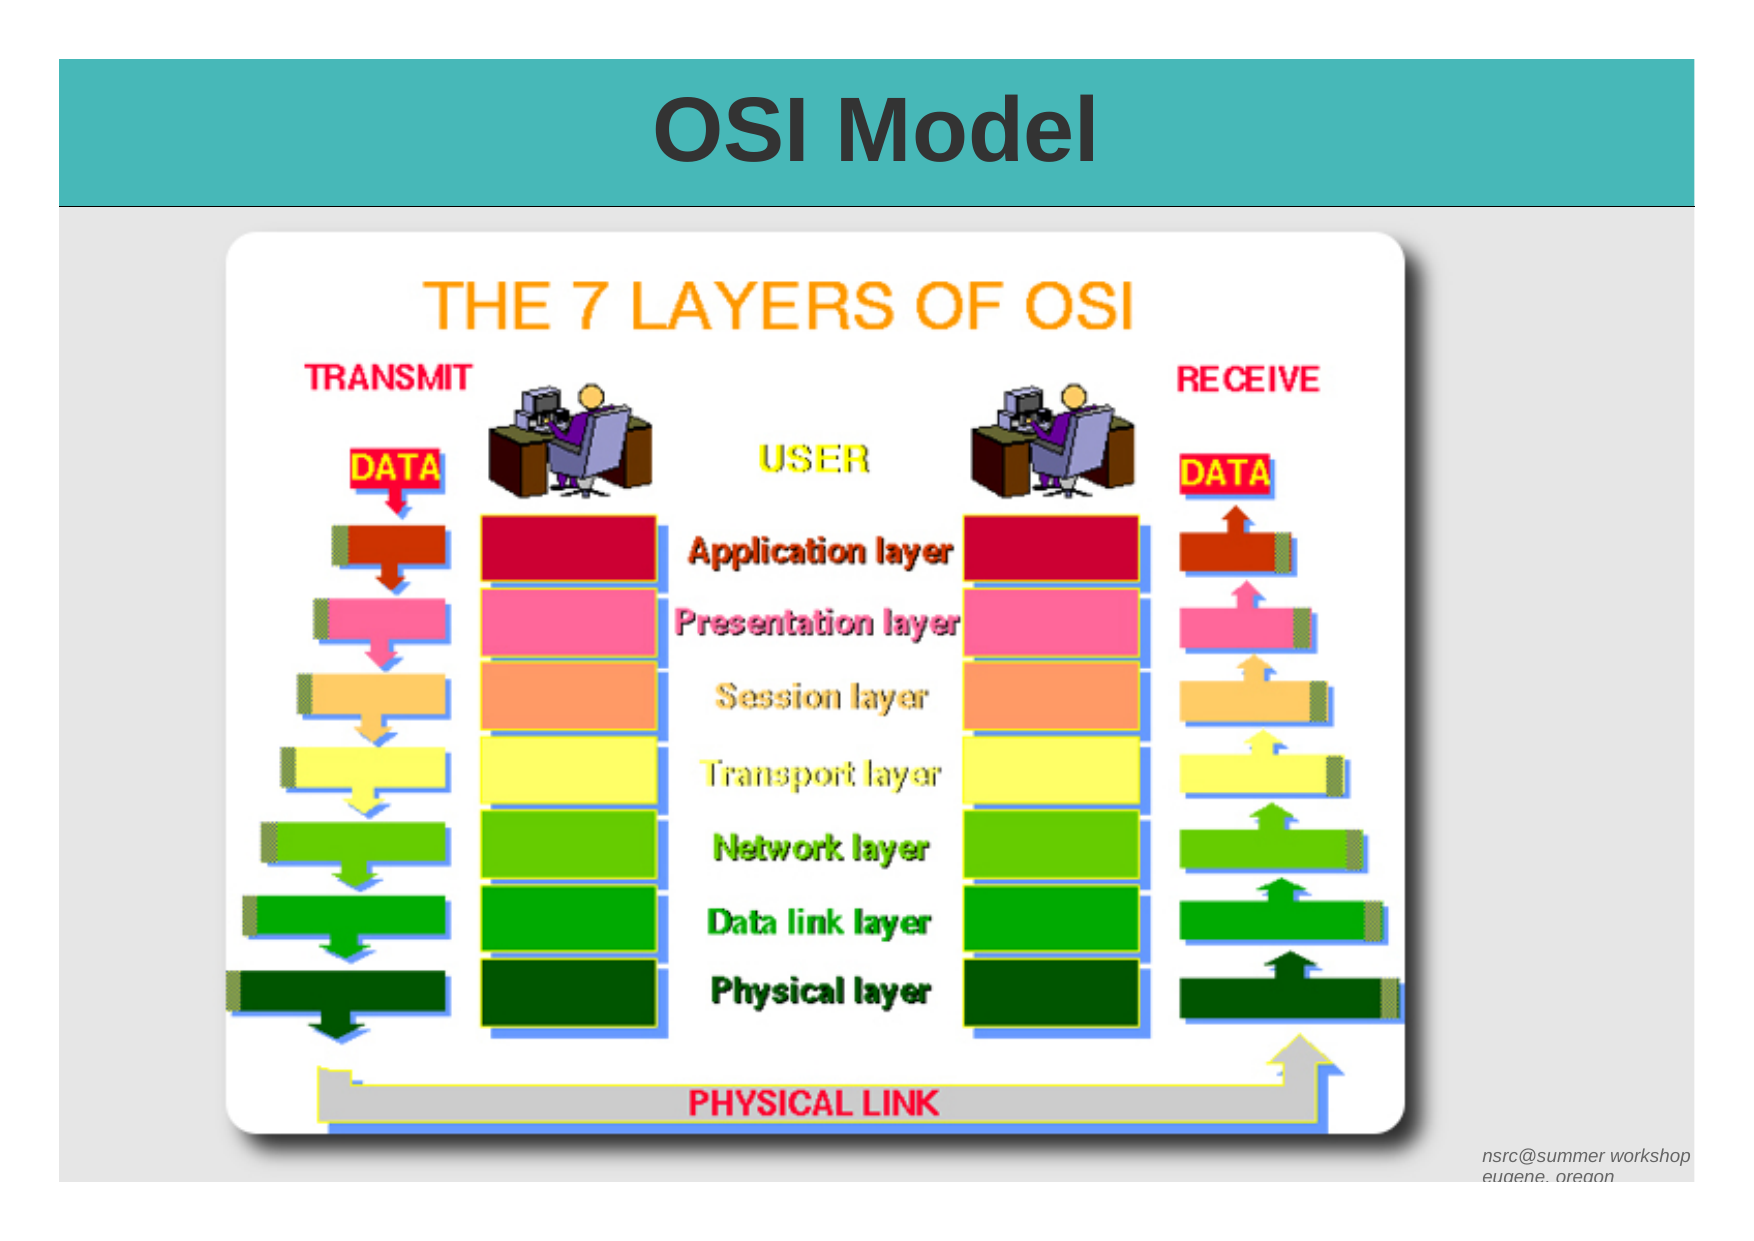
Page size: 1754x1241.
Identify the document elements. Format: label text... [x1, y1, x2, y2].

picture [212, 218, 1453, 1182]
title OSI Model [59, 41, 1695, 219]
